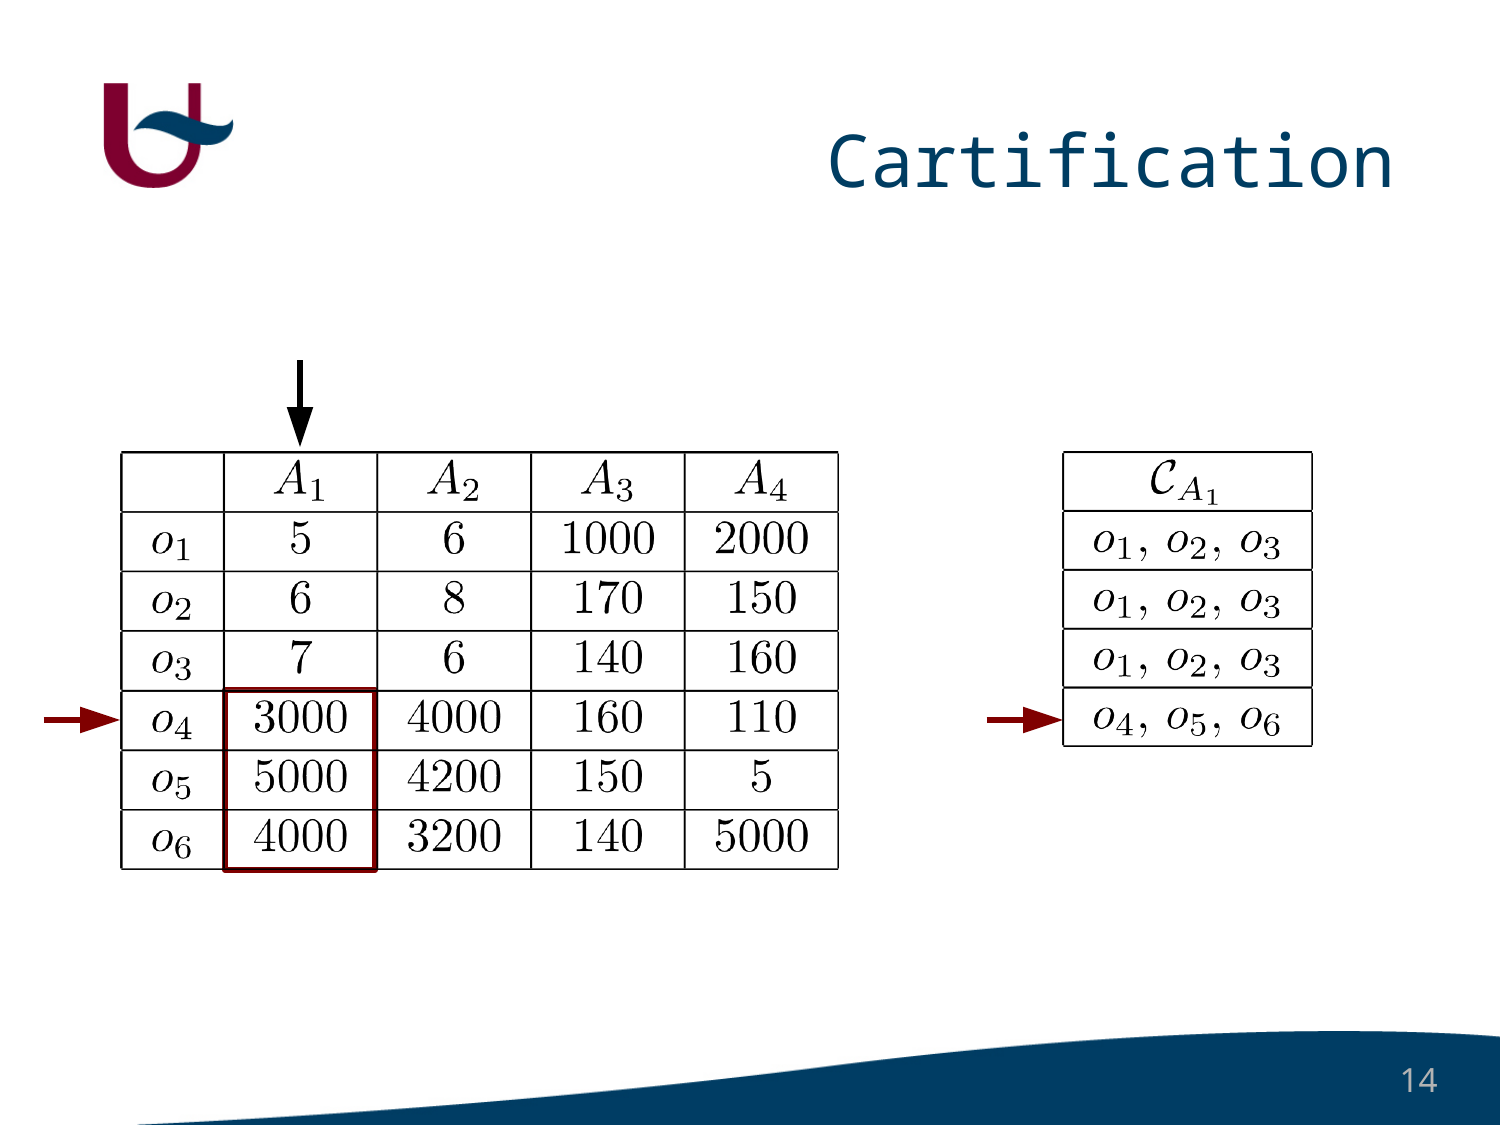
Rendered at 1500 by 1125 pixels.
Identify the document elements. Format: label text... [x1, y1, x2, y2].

picture [1062, 451, 1313, 748]
picture [137, 1031, 1500, 1125]
title Cartification [103, 105, 1396, 210]
picture [103, 83, 234, 105]
picture [120, 451, 839, 871]
